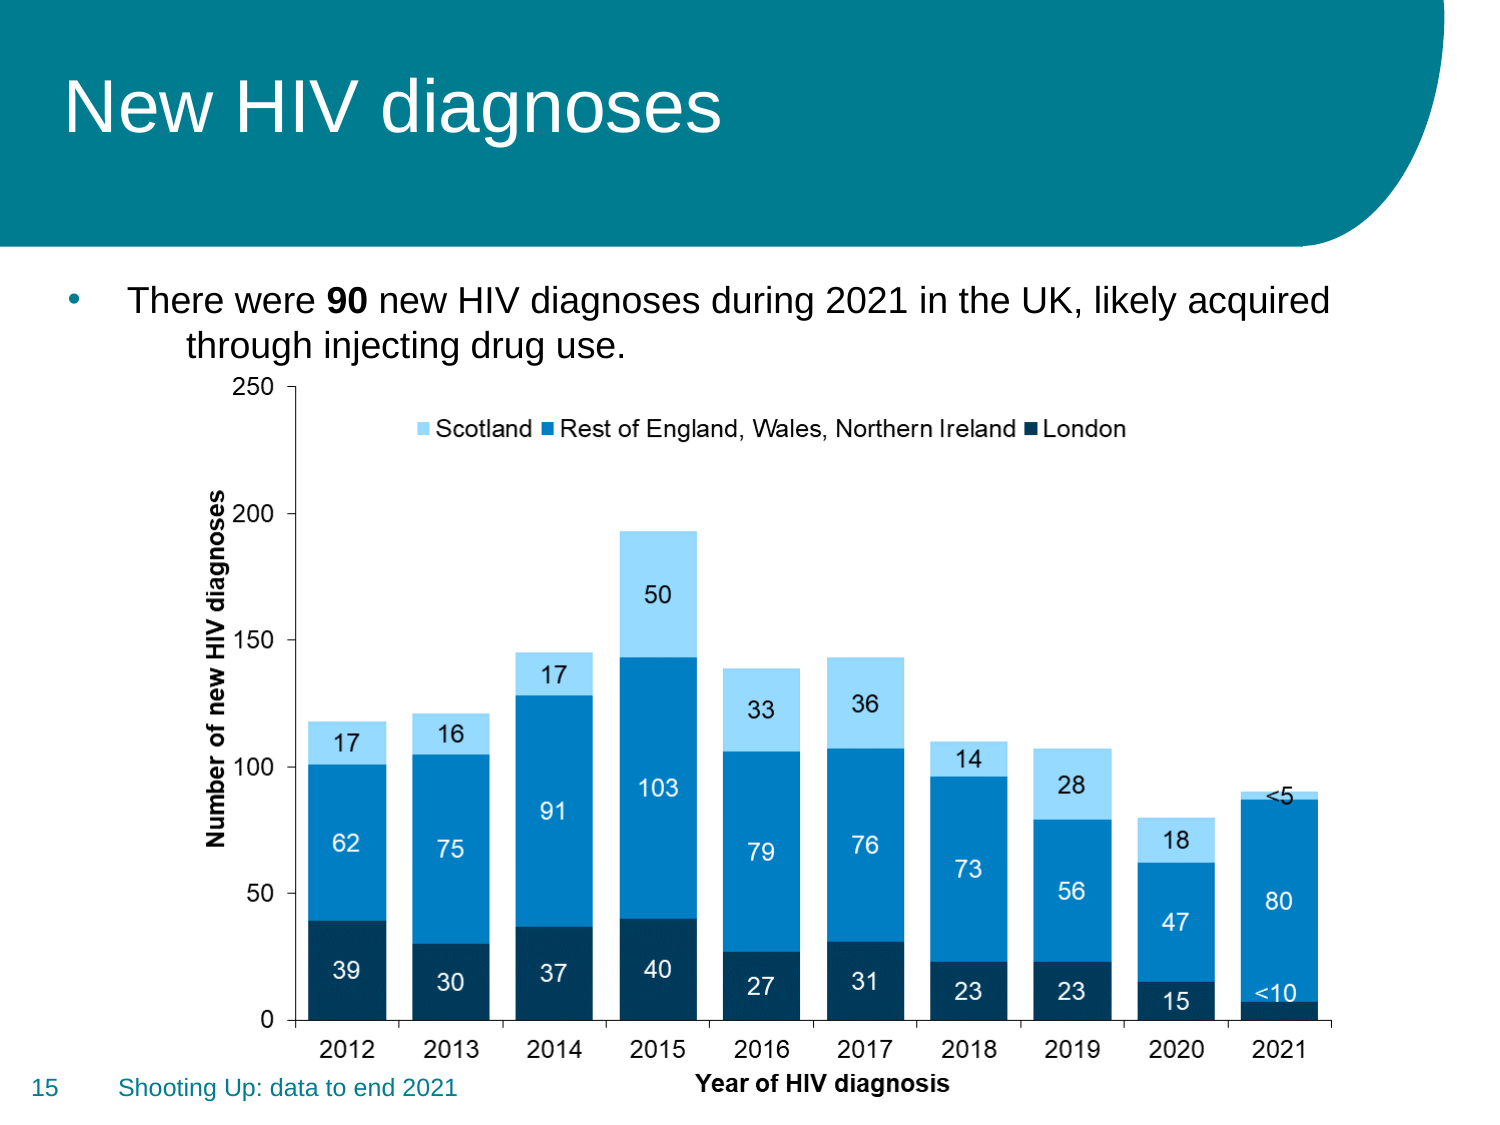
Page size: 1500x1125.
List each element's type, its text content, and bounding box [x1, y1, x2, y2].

picture [191, 367, 1351, 1108]
text_box There were 90 new HIV diagnoses during 2021 in the UK, likely acquired through injecting drug use. [53, 269, 1388, 448]
text_box Shooting Up: data to end 2021 [103, 1056, 1335, 1116]
title New HIV diagnoses [52, 51, 1351, 154]
text_box [16, 1056, 90, 1117]
